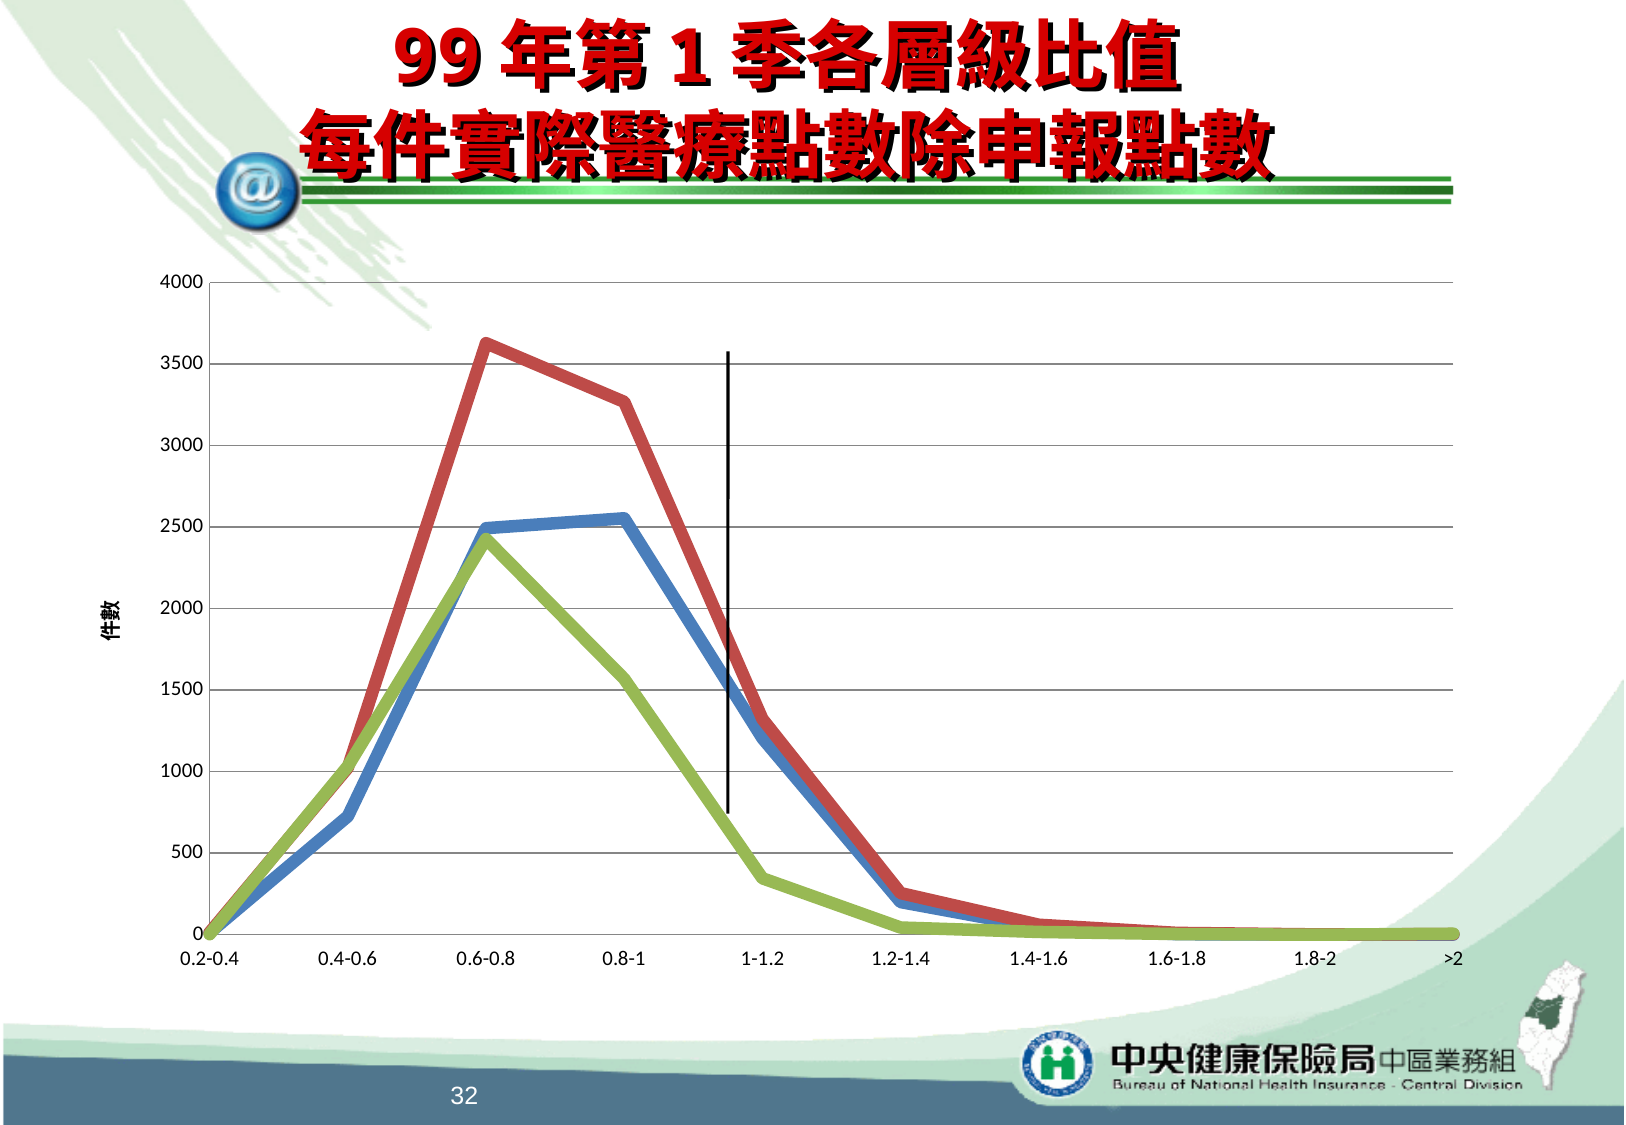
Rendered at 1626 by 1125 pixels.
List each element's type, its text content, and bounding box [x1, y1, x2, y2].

text_box [435, 1065, 815, 1125]
title 99年第1季各層級比值 每件實際醫療點數除申報點數 [85, 0, 1485, 188]
chart [62, 257, 1493, 985]
